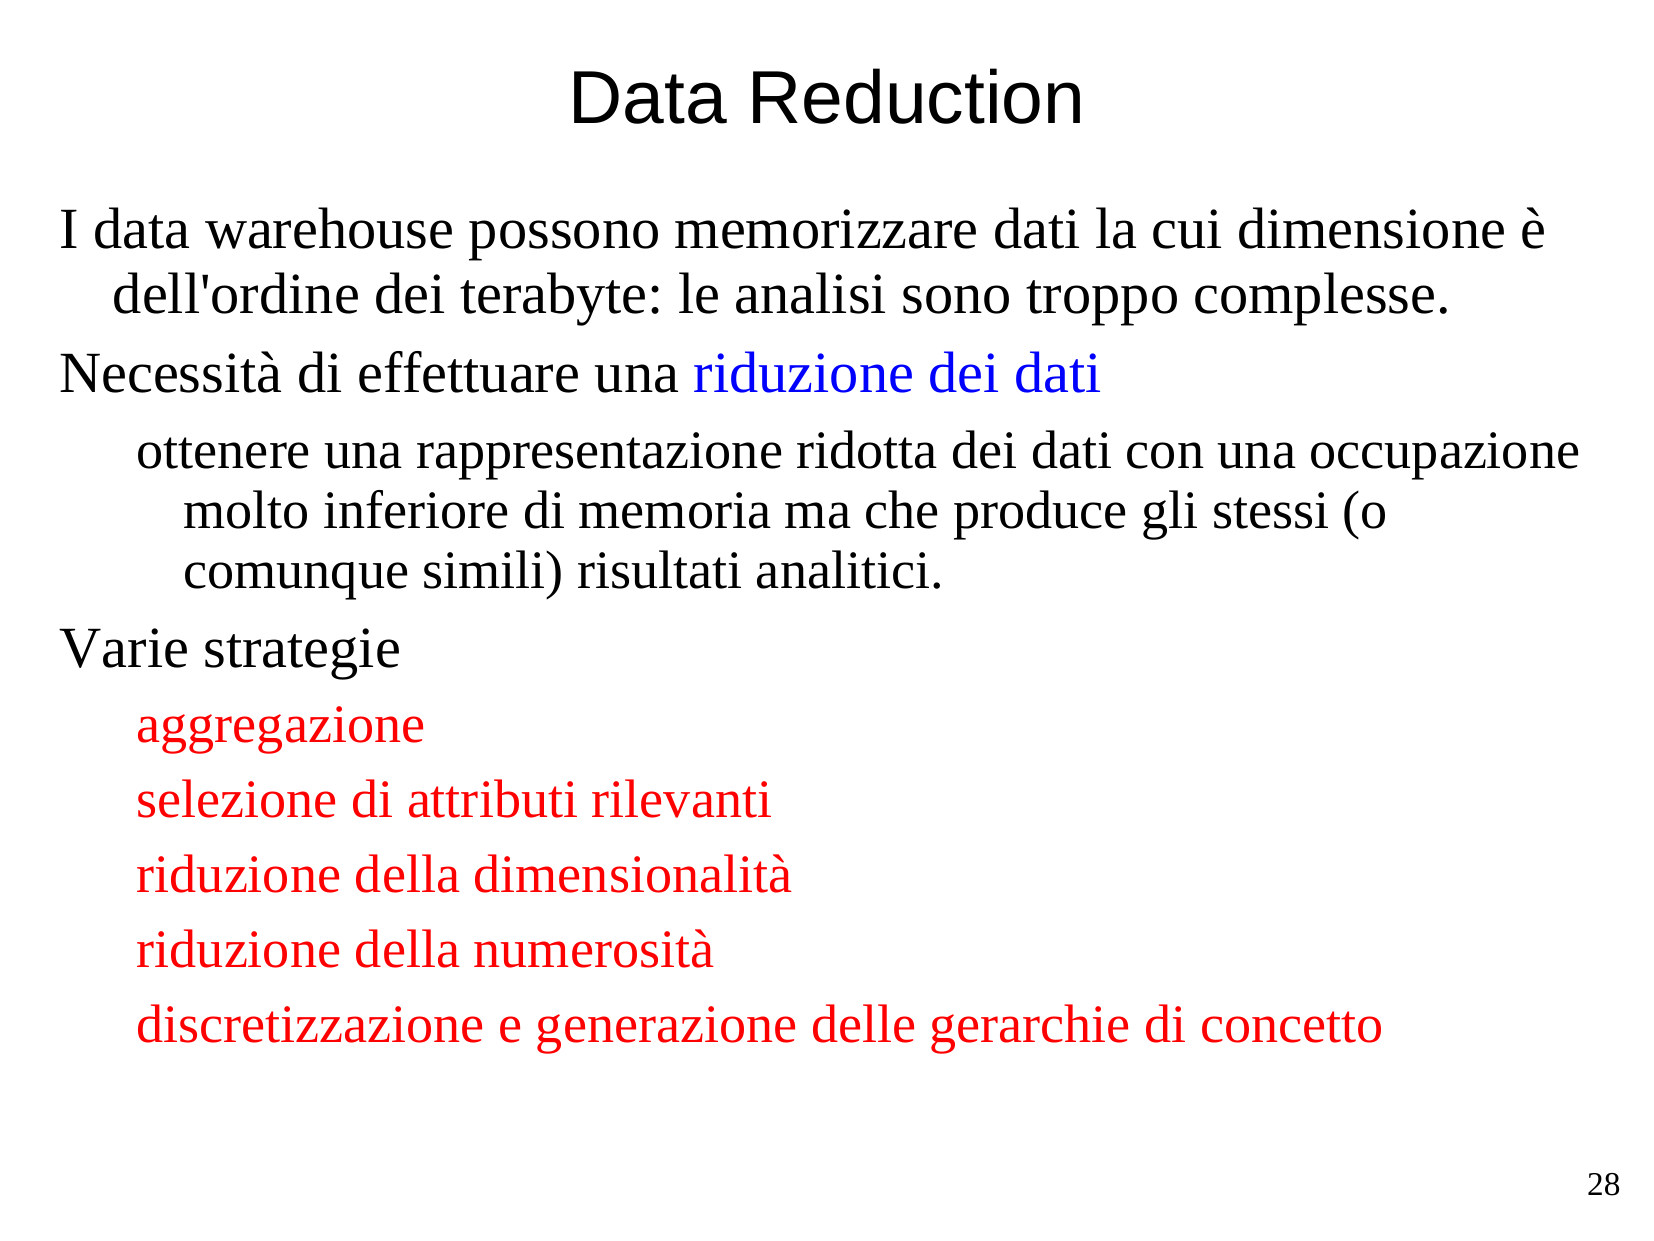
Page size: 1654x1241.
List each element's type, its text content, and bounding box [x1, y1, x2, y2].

list I data warehouse possono memorizzare dati la cui dimensione è dell'ordine dei terabyte: le analisi sono troppo complesse. Necessità di effettuare una riduzione dei dati ottenere una rappresentazione ridotta dei dati con una occupazione molto inferiore di memoria ma che produce gli stessi (o comunque simili) risultati analitici. Varie strategie aggregazione selezione di attributi rilevanti riduzione della dimensionalità riduzione della numerosità discretizzazione e generazione delle gerarchie di concetto [42, 196, 1612, 1187]
title Data Reduction [37, 30, 1617, 166]
